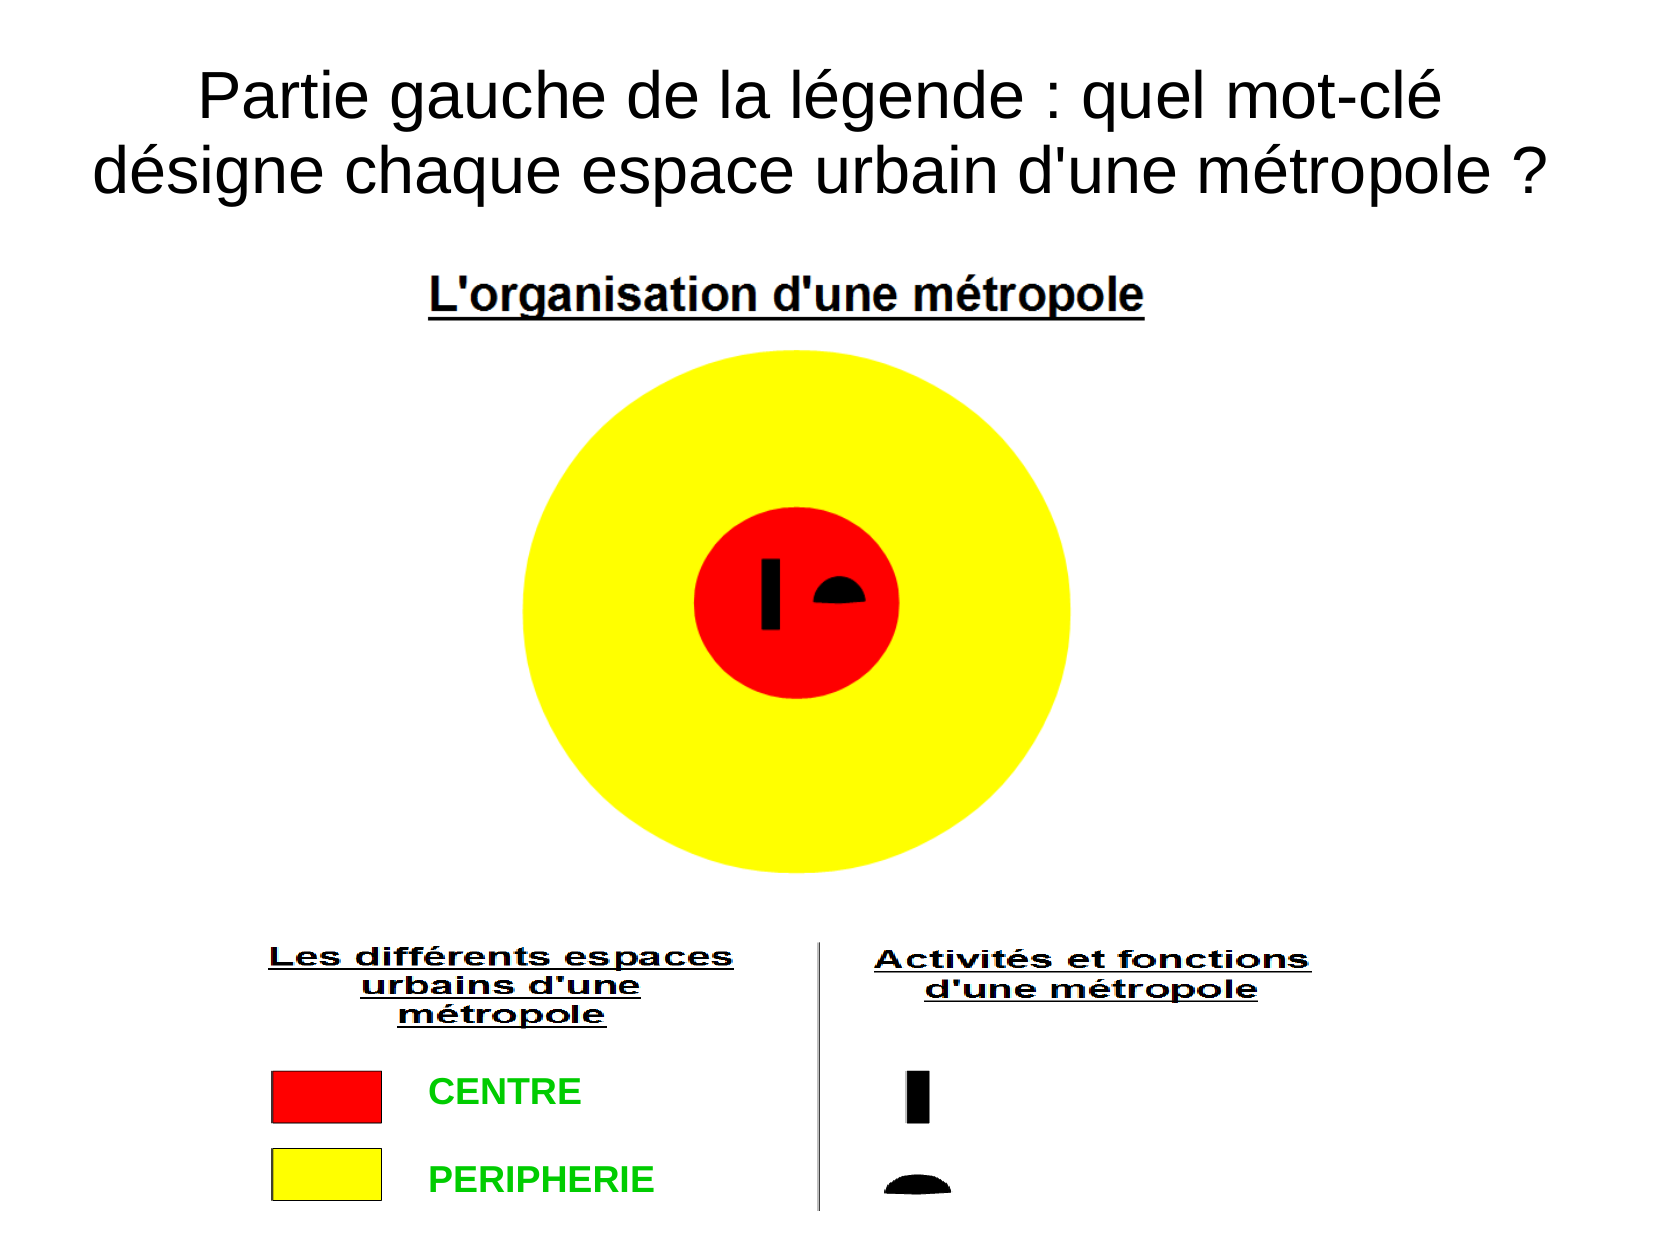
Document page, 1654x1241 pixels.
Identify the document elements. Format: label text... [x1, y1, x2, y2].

text_box PERIPHERIE [413, 1151, 768, 1210]
text_box CENTRE [413, 1062, 768, 1122]
title Partie gauche de la légende : quel mot-clé désigne chaque espace urbain d'une métropole ? [76, 29, 1565, 237]
picture [236, 937, 1388, 1211]
picture [413, 265, 1182, 886]
